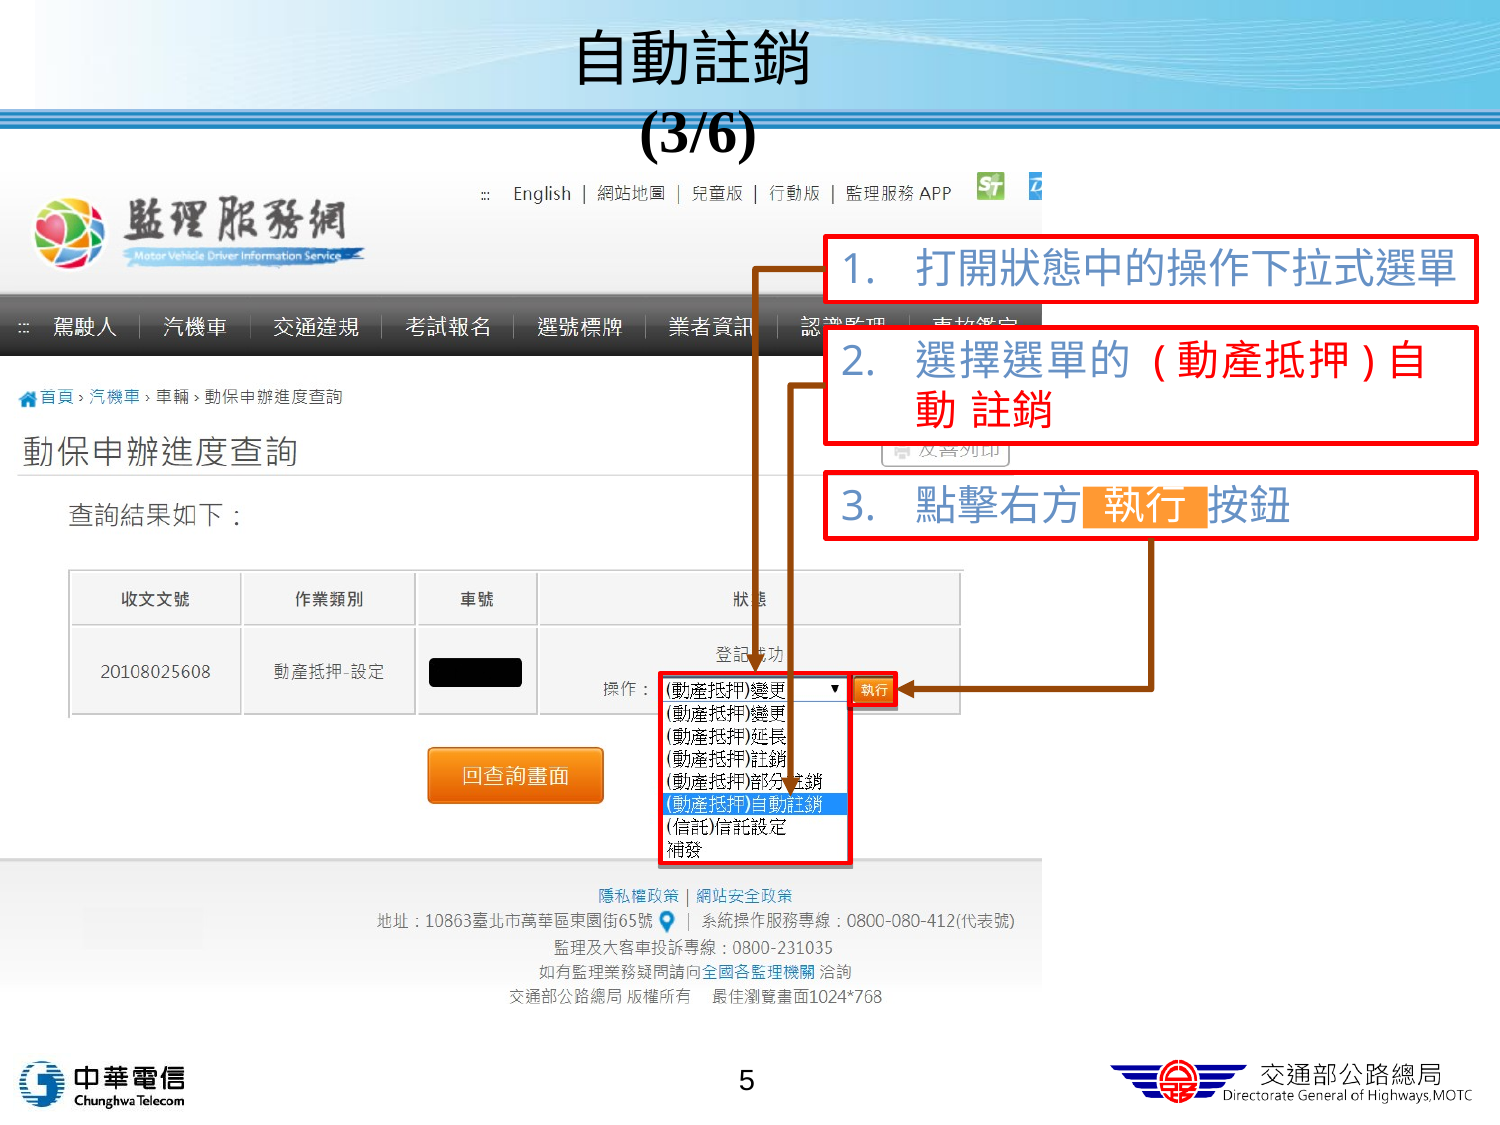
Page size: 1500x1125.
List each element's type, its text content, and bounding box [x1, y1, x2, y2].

text_box 2. 選擇選單的 (動產抵押)自動 註銷 [825, 327, 1477, 444]
text_box [0, 173, 1155, 1003]
picture [0, 0, 1500, 129]
picture [1109, 1059, 1472, 1104]
text_box 3. 點擊右方 按鈕 [825, 472, 1477, 539]
title 自動註銷(3/6) [567, 17, 933, 165]
text_box 1. 打開狀態中的操作下拉式選單 [825, 236, 1477, 303]
text_box 5 [732, 1057, 780, 1113]
picture [13, 1053, 185, 1112]
